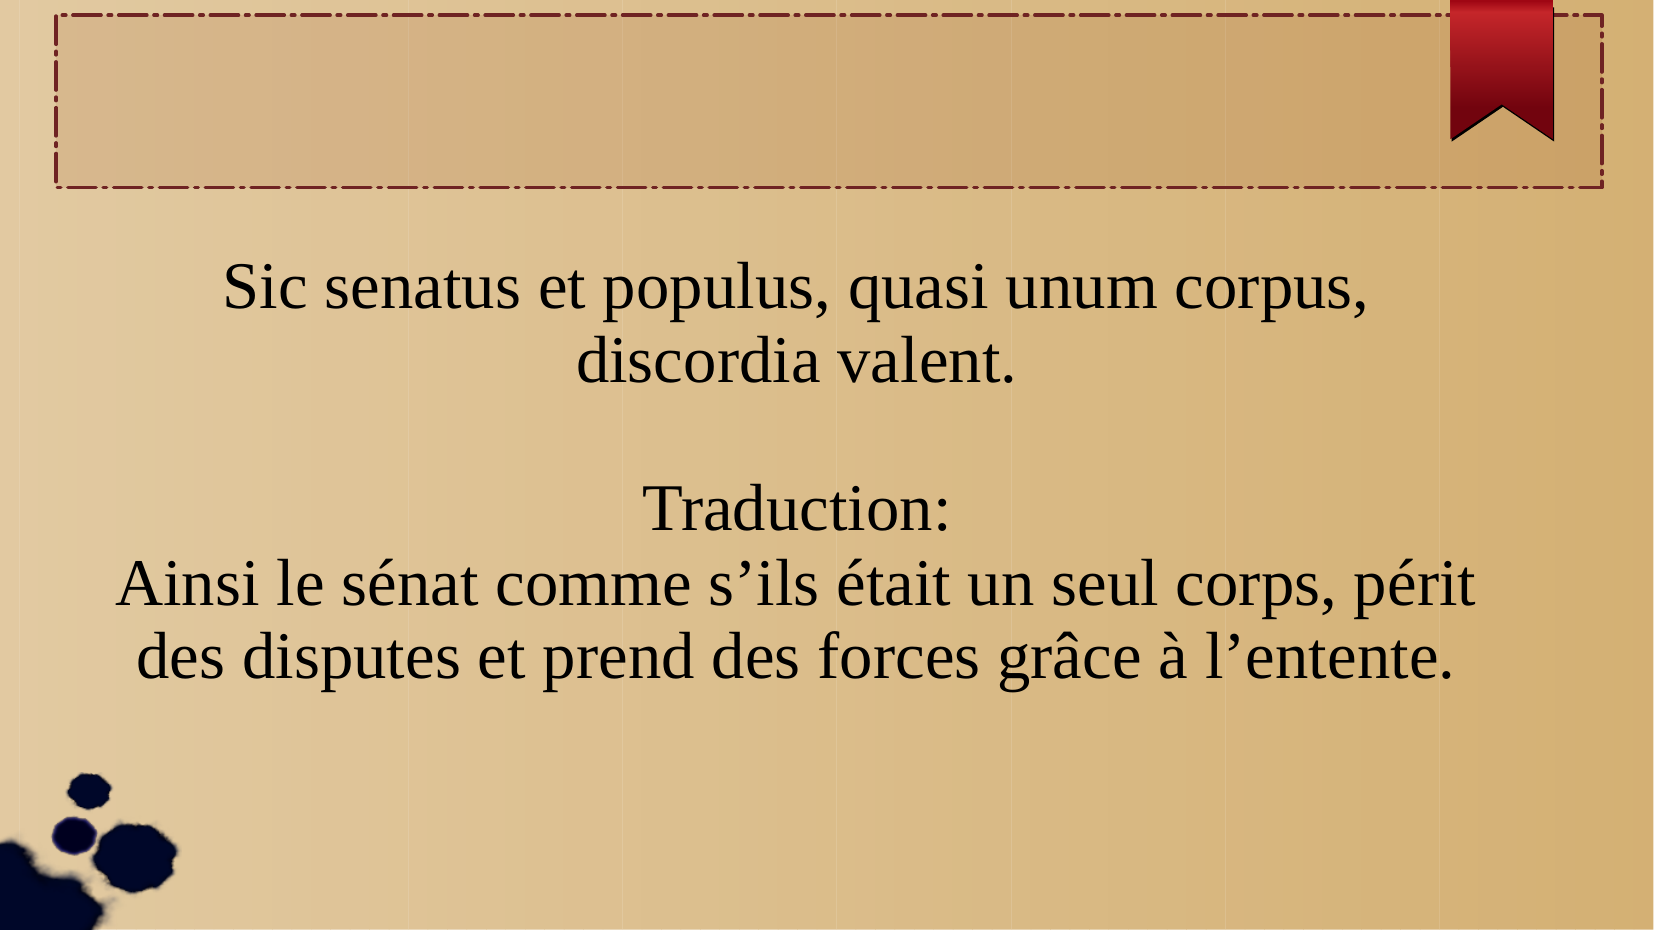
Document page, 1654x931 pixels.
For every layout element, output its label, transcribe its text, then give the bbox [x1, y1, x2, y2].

subtitle Sic senatus et populus, quasi unum corpus, discordia valent. Traduction: Ainsi le sénat comme s’ils était un seul corps, périt des disputes et prend des forces grâce à l’entente. [106, 23, 1489, 846]
